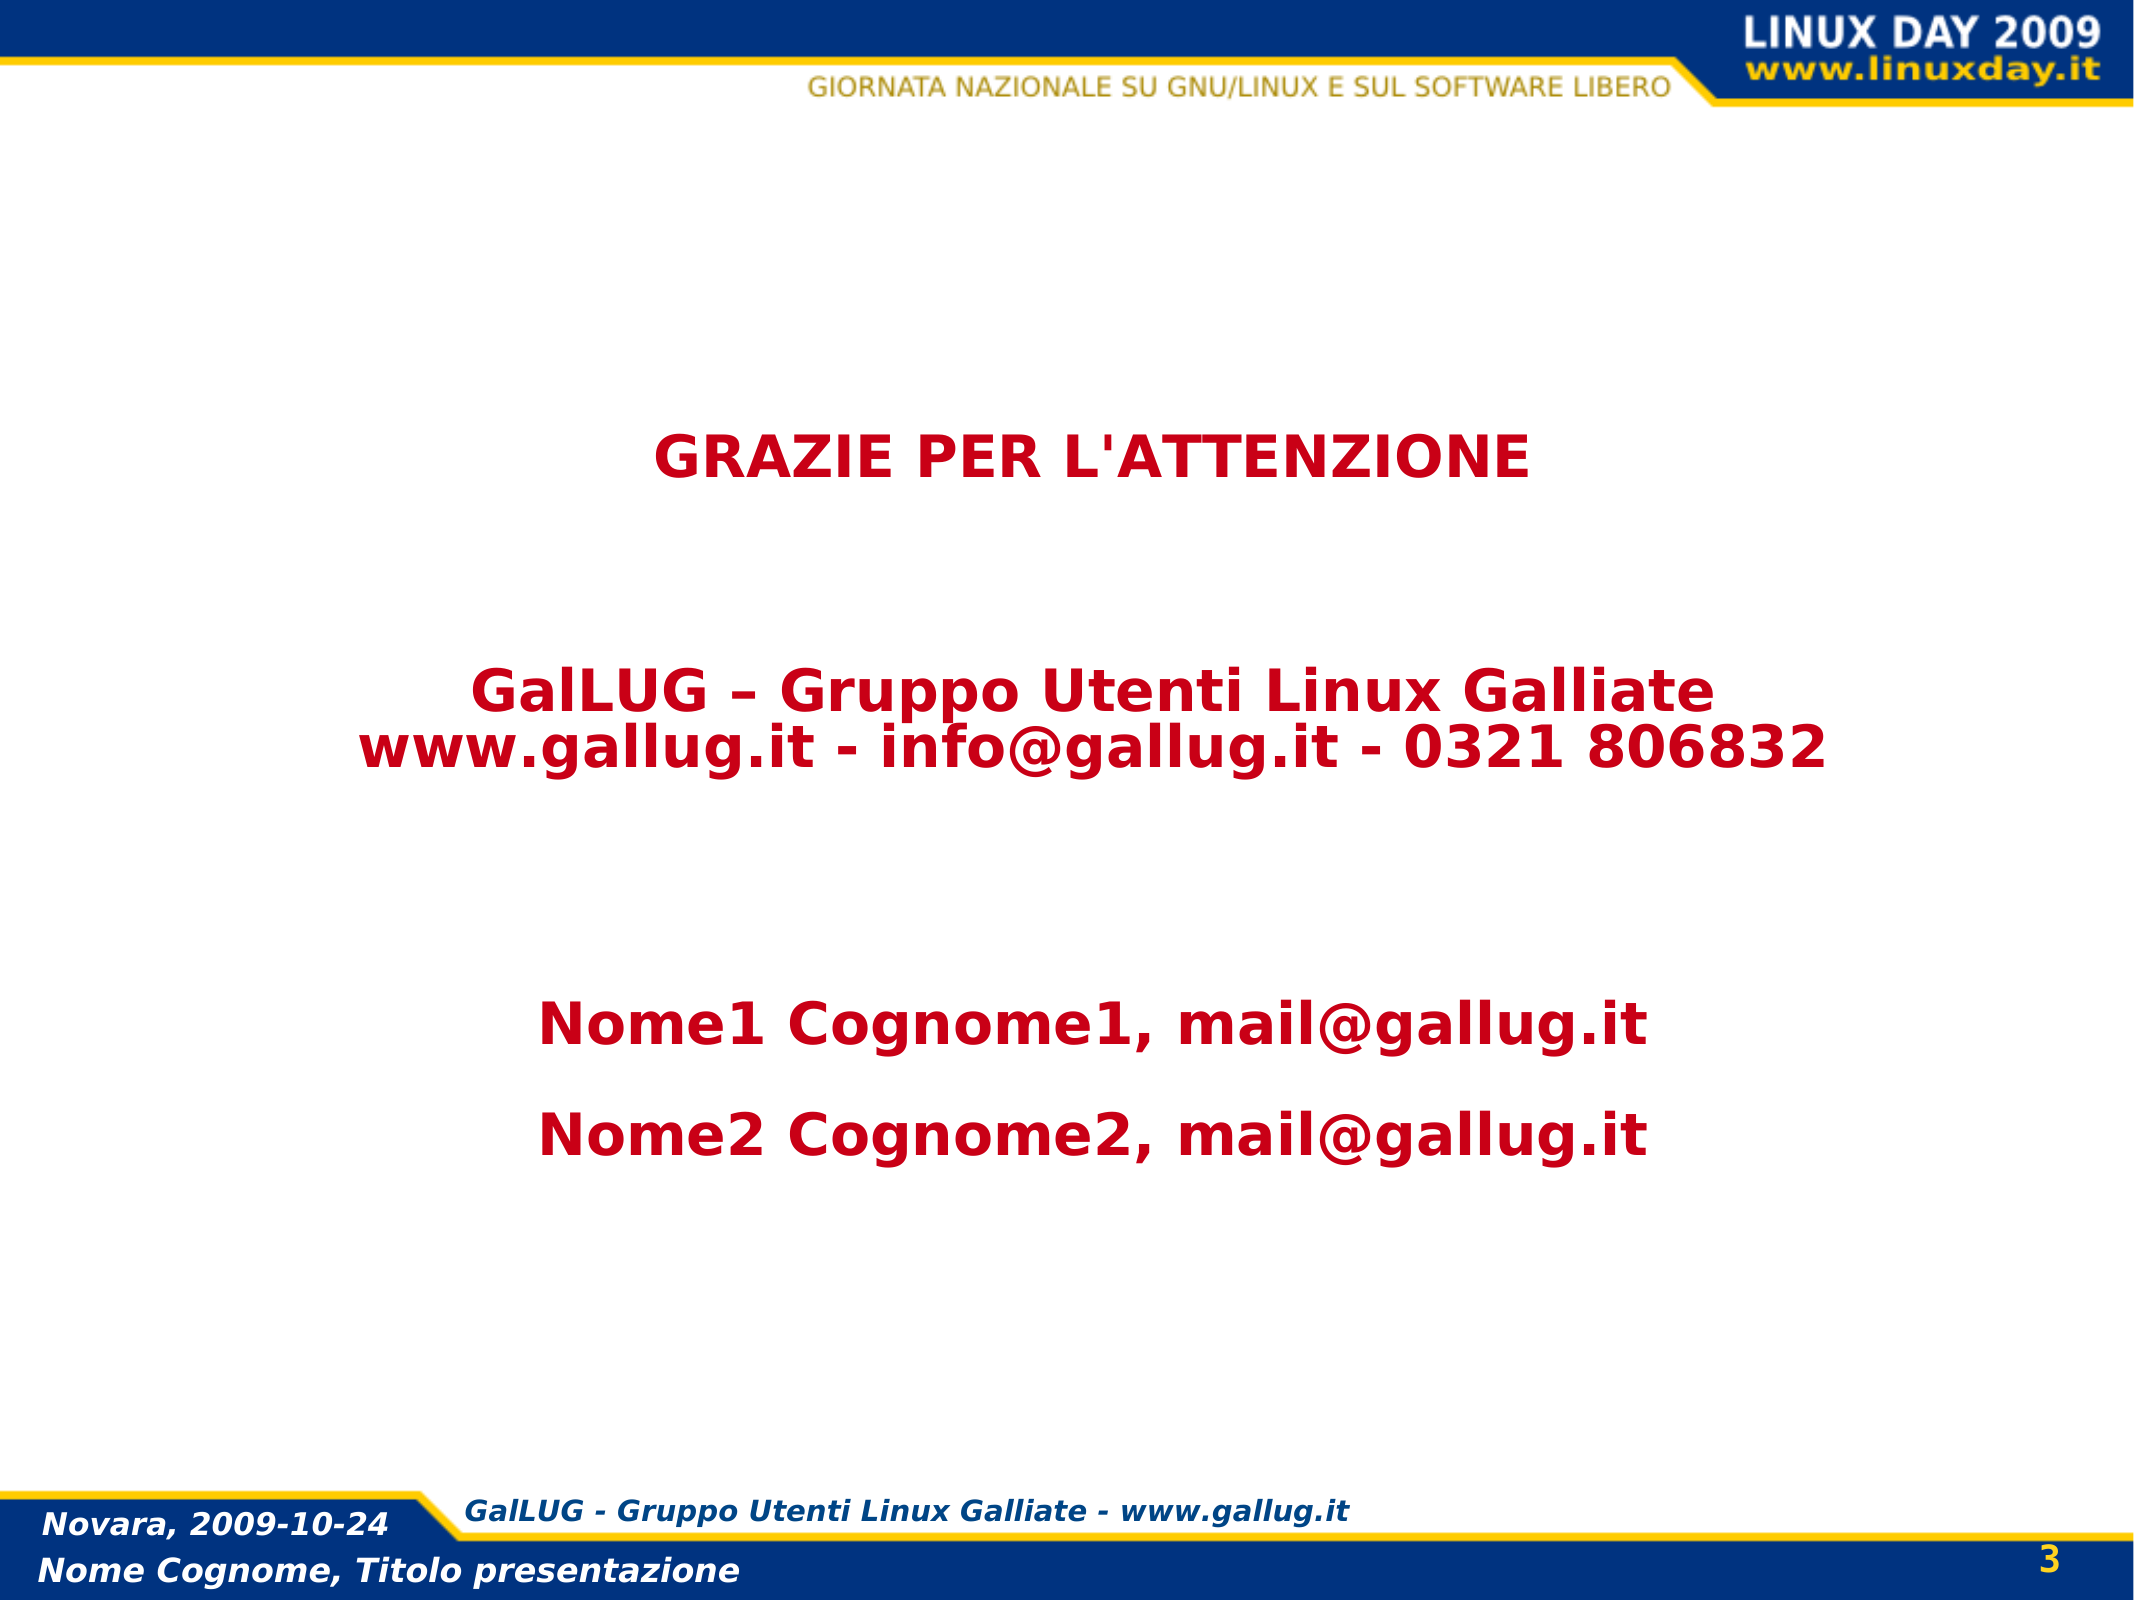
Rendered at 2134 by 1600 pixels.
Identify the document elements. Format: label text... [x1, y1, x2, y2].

picture [0, 0, 2134, 1600]
subtitle GRAZIE PER L'ATTENZIONE GalLUG – Gruppo Utenti Linux Galliate www.gallug.it - info@gallug.it - 0321 806832 Nome1 Cognome1, mail@gallug.it Nome2 Cognome2, mail@gallug.it [106, 159, 2080, 1441]
